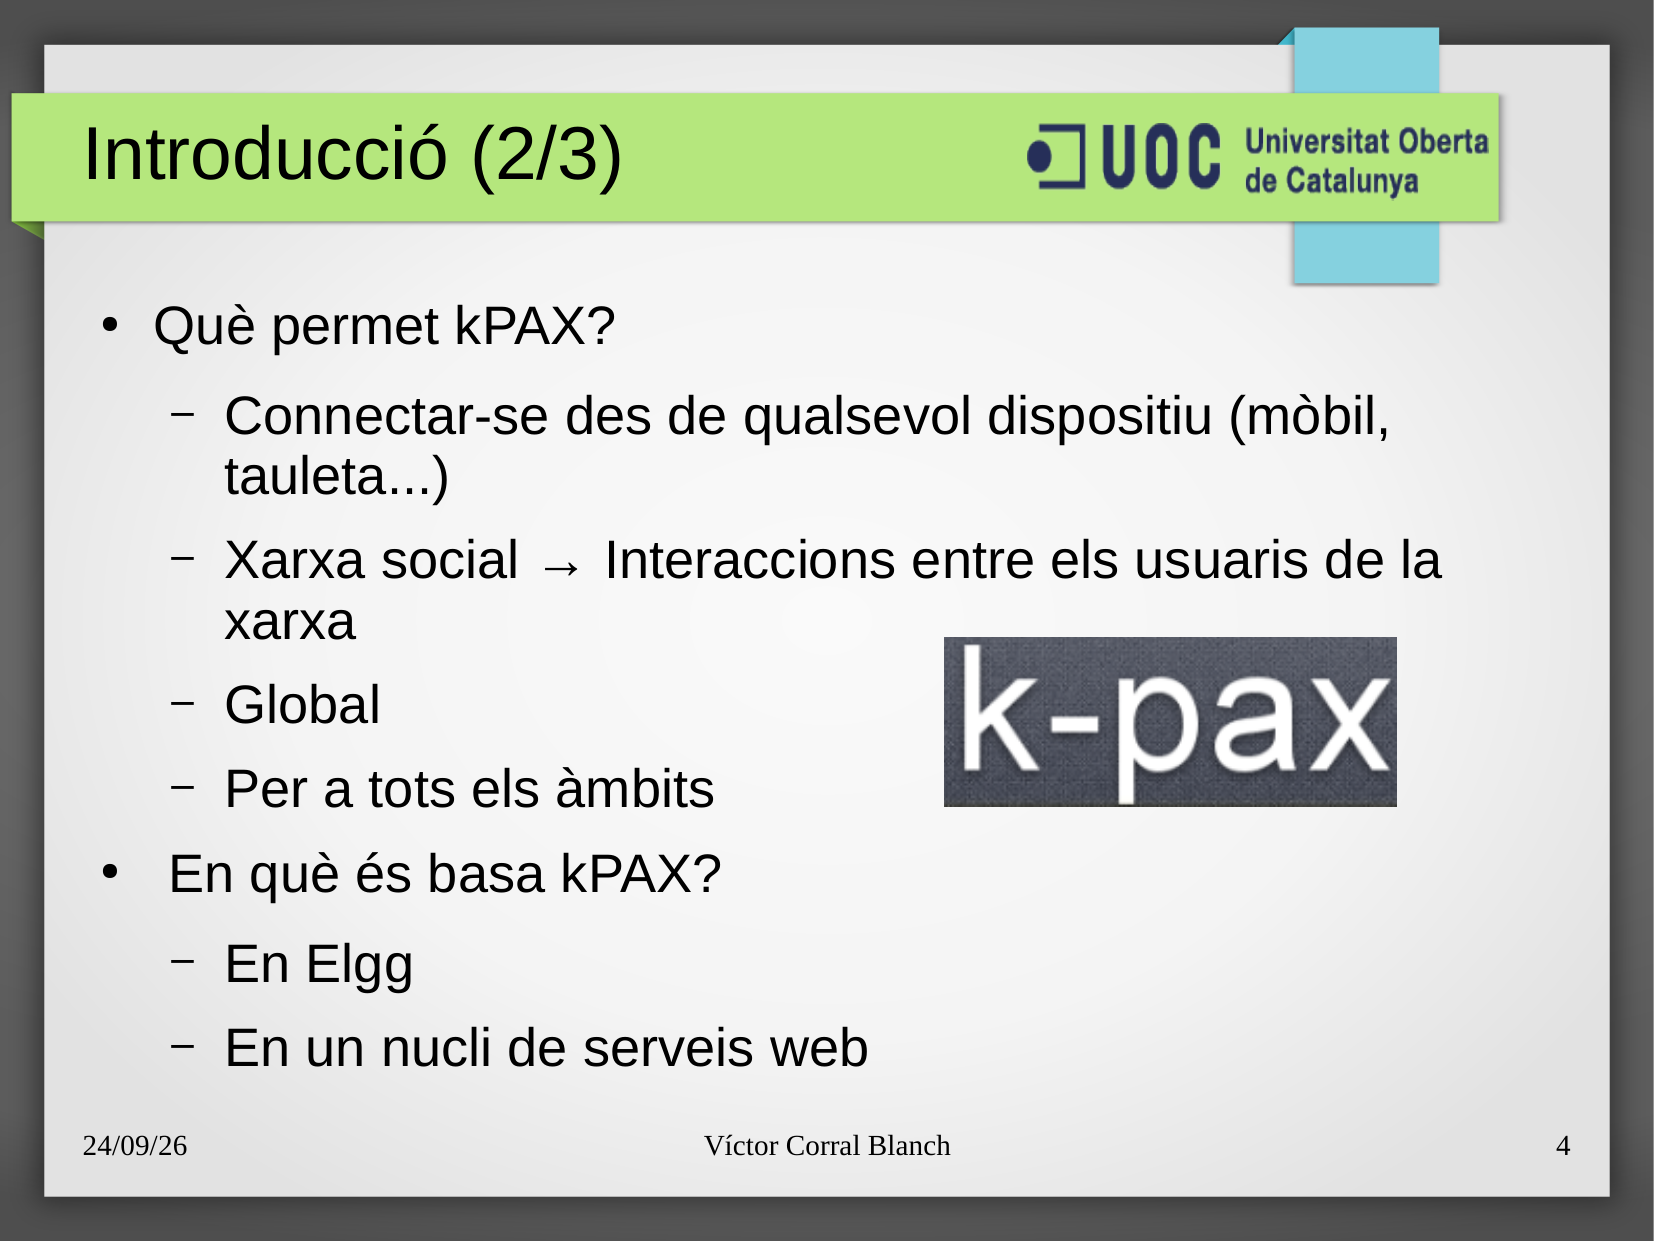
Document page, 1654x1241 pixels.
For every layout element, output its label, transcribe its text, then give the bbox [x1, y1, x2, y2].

title Introducció (2/3) [82, 94, 1016, 213]
list Què permet kPAX? Connectar-se des de qualsevol dispositiu (mòbil, tauleta...) Xarxa social → Interaccions entre els usuaris de la xarxa Global Per a tots els àmbits En què és basa kPAX? En Elgg En un nucli de serveis web [82, 295, 1571, 1015]
picture [0, 0, 1654, 1241]
